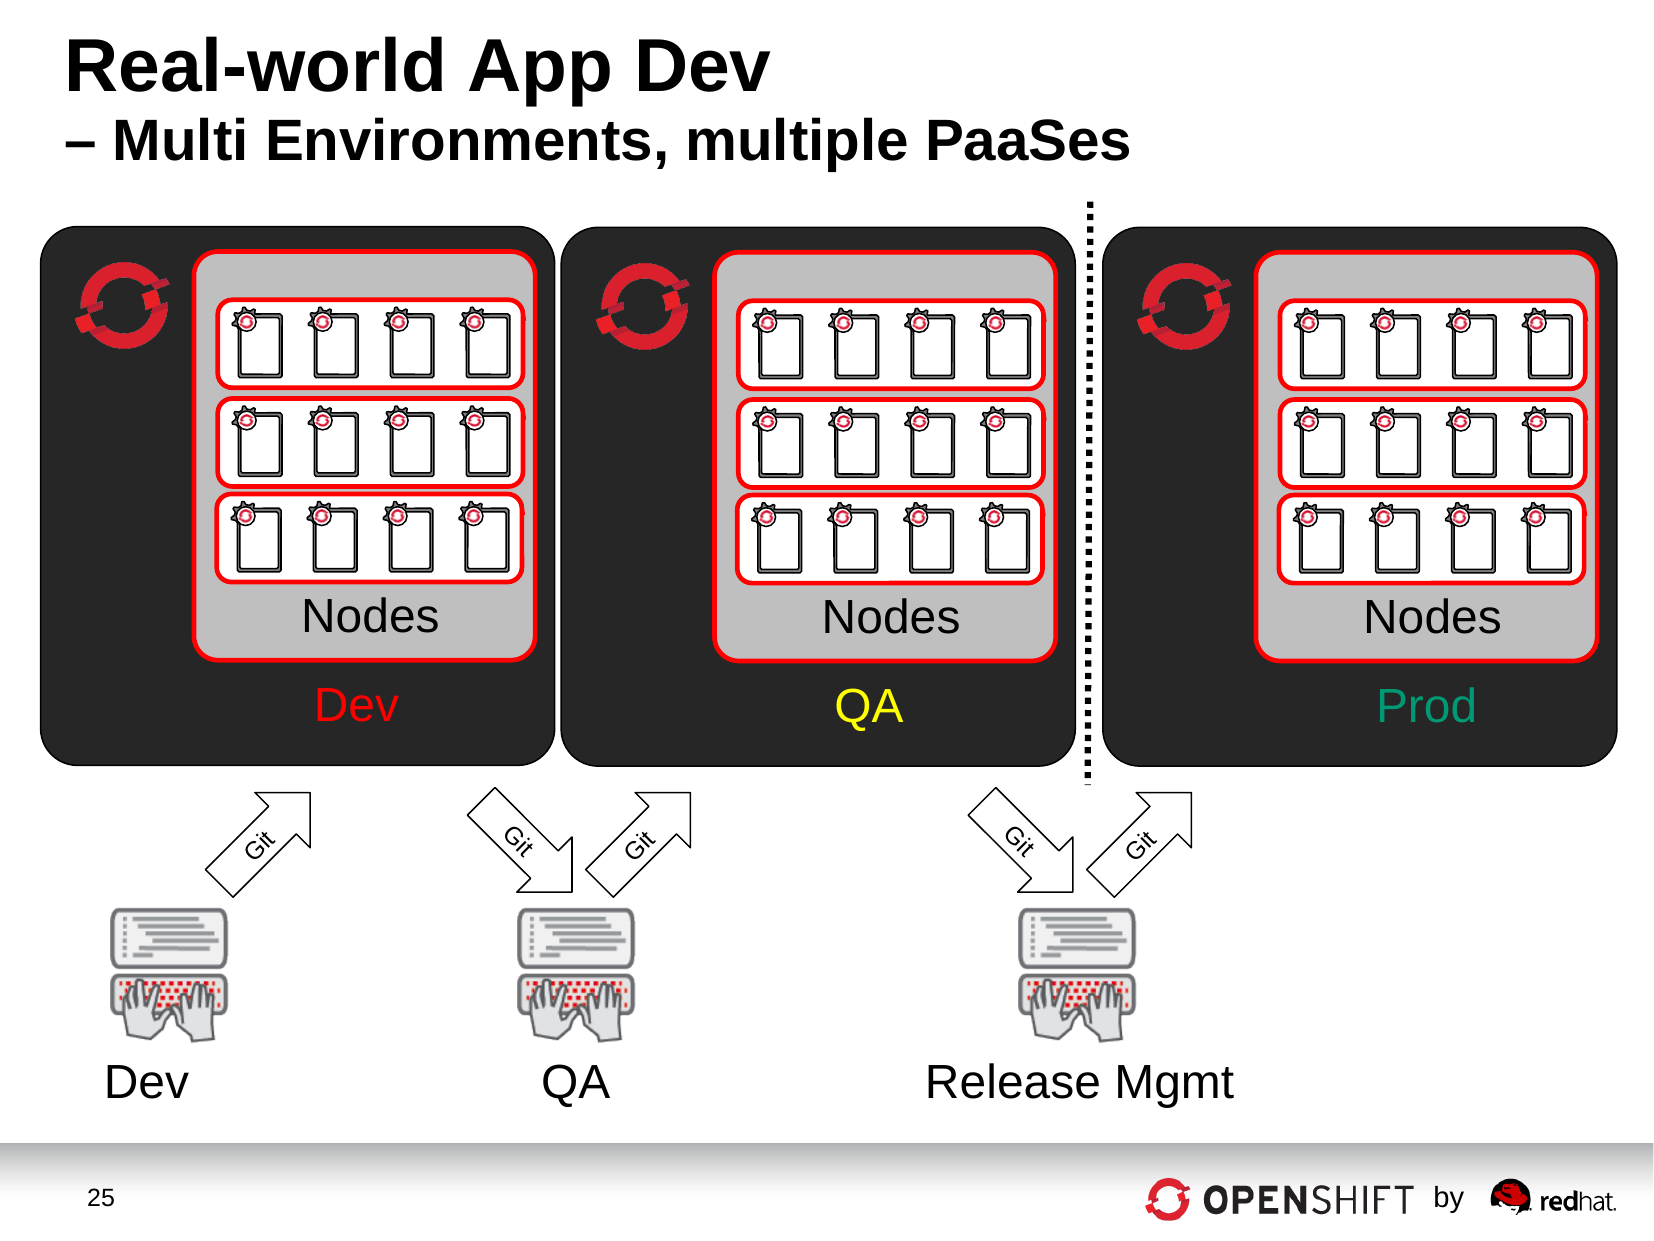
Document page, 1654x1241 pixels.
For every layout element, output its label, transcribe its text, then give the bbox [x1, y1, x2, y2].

text_box Nodes [1348, 583, 1518, 653]
picture [836, 415, 851, 428]
picture [1136, 263, 1234, 353]
picture [1018, 892, 1149, 1048]
picture [315, 315, 330, 329]
picture [390, 509, 405, 523]
picture [0, 1143, 1654, 1241]
text_box Git [1086, 792, 1192, 898]
picture [1452, 510, 1467, 524]
text_box [561, 227, 1076, 767]
picture [1376, 510, 1391, 524]
text_box Release Mgmt [909, 1048, 1277, 1117]
picture [517, 892, 648, 1059]
picture [1301, 316, 1316, 330]
picture [760, 316, 775, 330]
picture [239, 414, 254, 427]
picture [238, 509, 253, 523]
picture [594, 263, 692, 353]
picture [110, 892, 241, 1059]
picture [315, 414, 330, 427]
text_box QA [819, 672, 919, 741]
picture [391, 315, 406, 329]
picture [988, 316, 1003, 330]
picture [1453, 415, 1468, 428]
text_box Prod [1361, 672, 1493, 741]
picture [911, 510, 926, 524]
picture [1529, 316, 1544, 330]
picture [1301, 415, 1316, 428]
picture [391, 414, 406, 427]
text_box Git [968, 787, 1073, 893]
text_box Git [467, 787, 573, 893]
text_box Dev [298, 671, 415, 740]
text_box Dev [88, 1048, 209, 1117]
picture [466, 509, 481, 523]
text_box Git [205, 792, 311, 898]
picture [239, 315, 254, 329]
picture [1453, 316, 1468, 330]
text_box [40, 226, 555, 766]
picture [912, 415, 927, 428]
picture [467, 315, 482, 329]
picture [1529, 415, 1544, 428]
picture [988, 415, 1003, 428]
text_box [1102, 227, 1617, 767]
picture [760, 415, 775, 428]
picture [1377, 316, 1392, 330]
picture [987, 510, 1001, 524]
picture [1377, 415, 1392, 428]
picture [74, 262, 172, 352]
picture [912, 316, 927, 330]
text_box Nodes [286, 582, 456, 652]
picture [836, 316, 851, 330]
text_box Nodes [806, 583, 976, 653]
picture [1528, 510, 1543, 524]
picture [467, 414, 482, 427]
title Real-world App Dev – Multi Environments, multiple PaaSes [64, 24, 1553, 174]
picture [835, 510, 850, 524]
picture [759, 510, 774, 524]
picture [1300, 510, 1315, 524]
text_box Git [585, 792, 691, 898]
picture [314, 509, 329, 523]
text_box QA [526, 1048, 646, 1117]
